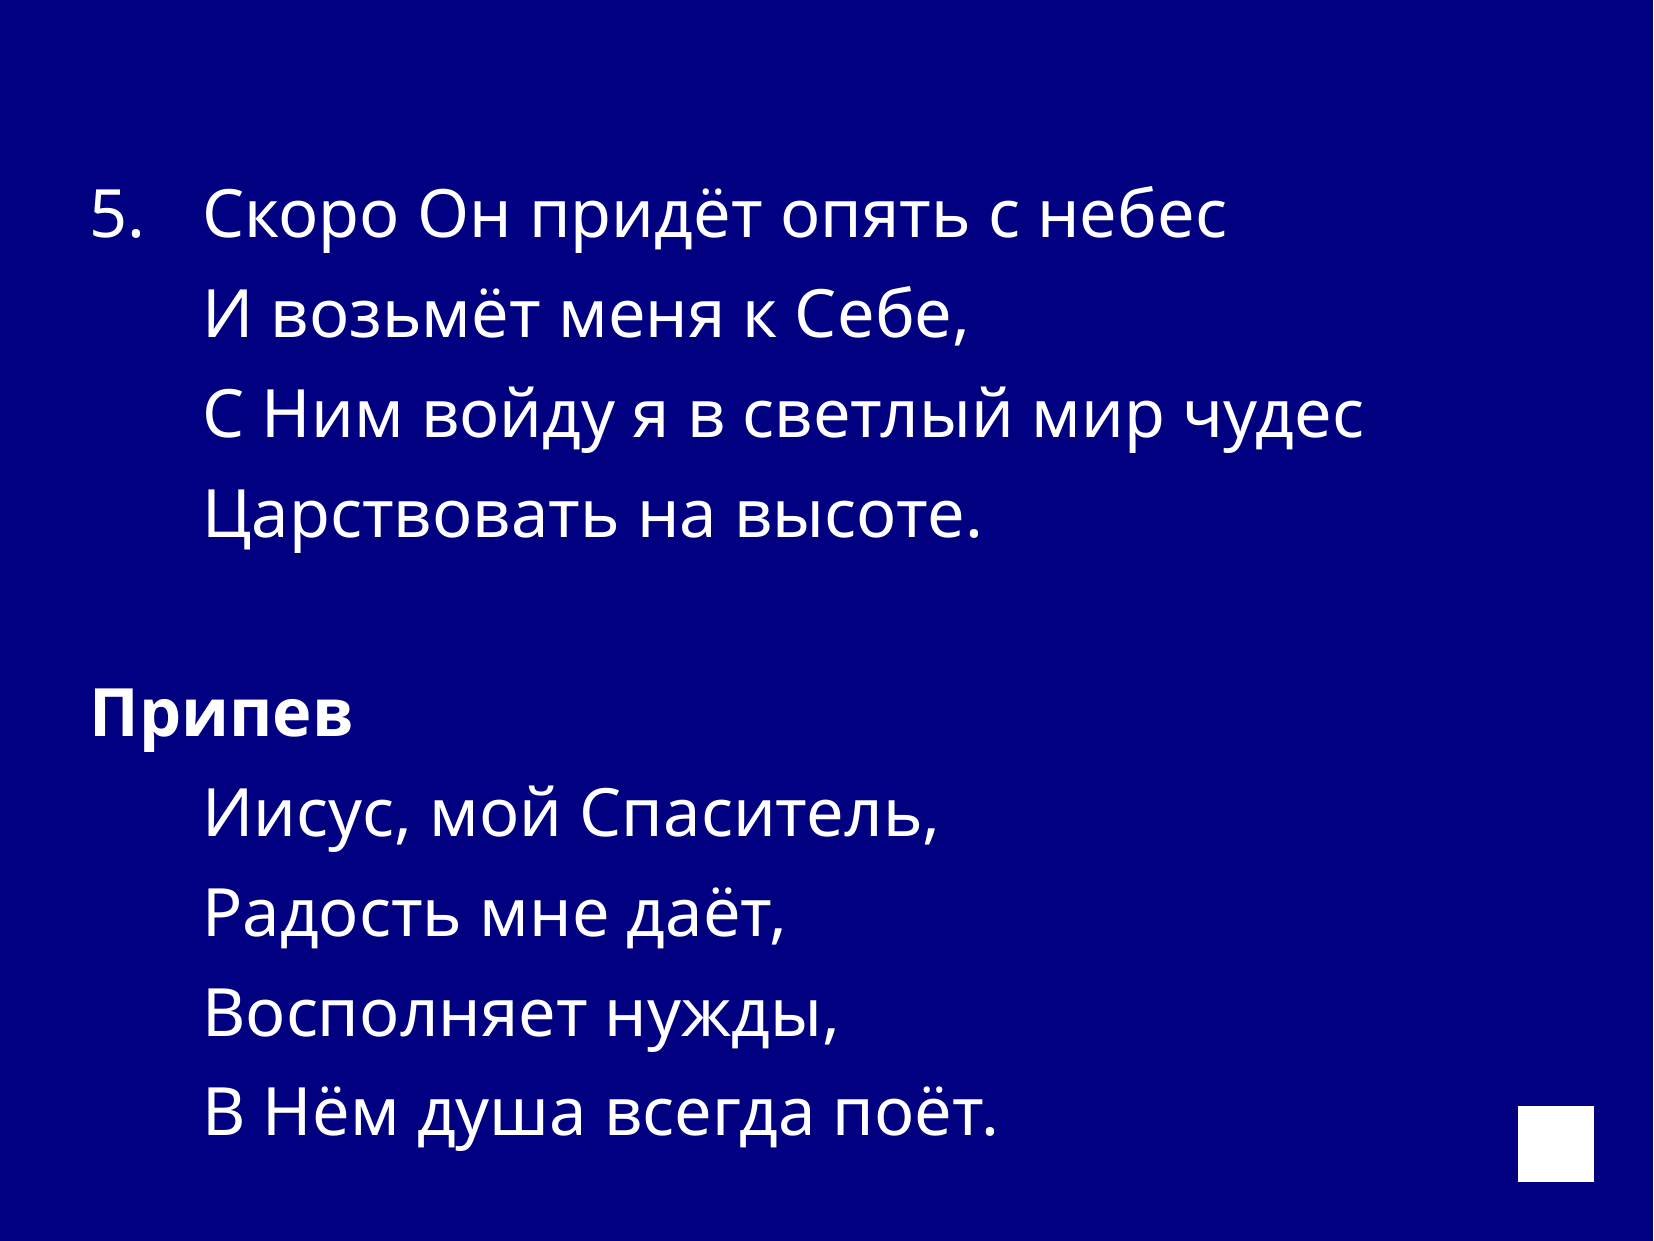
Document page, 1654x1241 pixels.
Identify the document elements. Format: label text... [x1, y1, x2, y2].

text_box [1518, 1106, 1594, 1182]
text_box 5. Скоро Он придёт опять с небес И возьмёт меня к Себе, С Ним войду я в светлый мир чудес Царствовать на высоте. Припев Иисус, мой Спаситель, Радость мне даёт, Восполняет нужды, В Нём душа всегда поёт. [75, 150, 1576, 1163]
